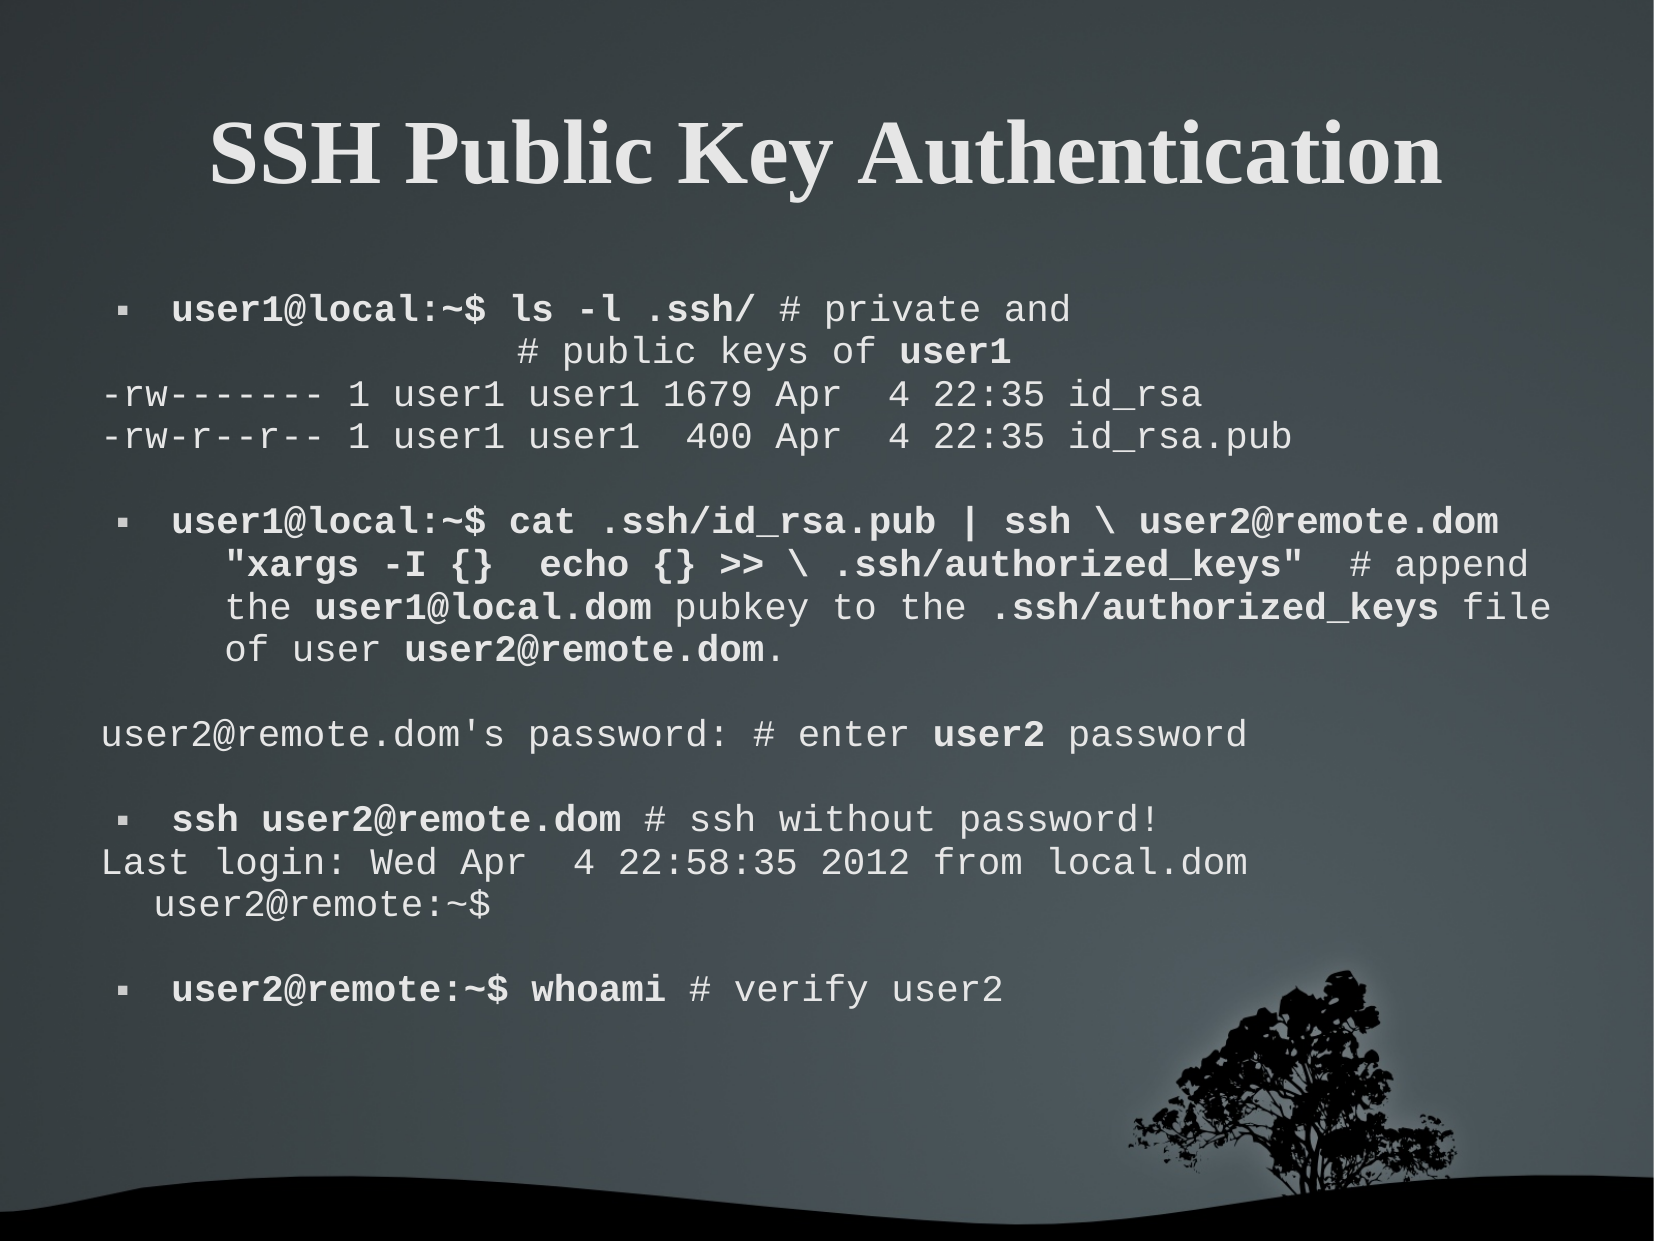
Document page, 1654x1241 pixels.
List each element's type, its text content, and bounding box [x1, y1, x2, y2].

picture [0, 0, 1654, 1241]
title SSH Public Key Authentication [82, 33, 1571, 273]
list user1@local:~$ ls -l .ssh/ # private and # public keys of user1 -rw------- 1 user1 user1 1679 Apr 4 22:35 id_rsa -rw-r--r-- 1 user1 user1 400 Apr 4 22:35 id_rsa.pub user1@local:~$ cat .ssh/id_rsa.pub | ssh \ user2@remote.dom "xargs -I {} echo {} >> \ .ssh/authorized_keys" # append the user1@local.dom pubkey to the .ssh/authorized_keys file of user user2@remote.dom. user2@remote.dom's password: # enter user2 password ssh user2@remote.dom # ssh without password! Last login: Wed Apr 4 22:58:35 2012 from local.dom user2@remote:~$ user2@remote:~$ whoami # verify user2 [82, 290, 1571, 1131]
